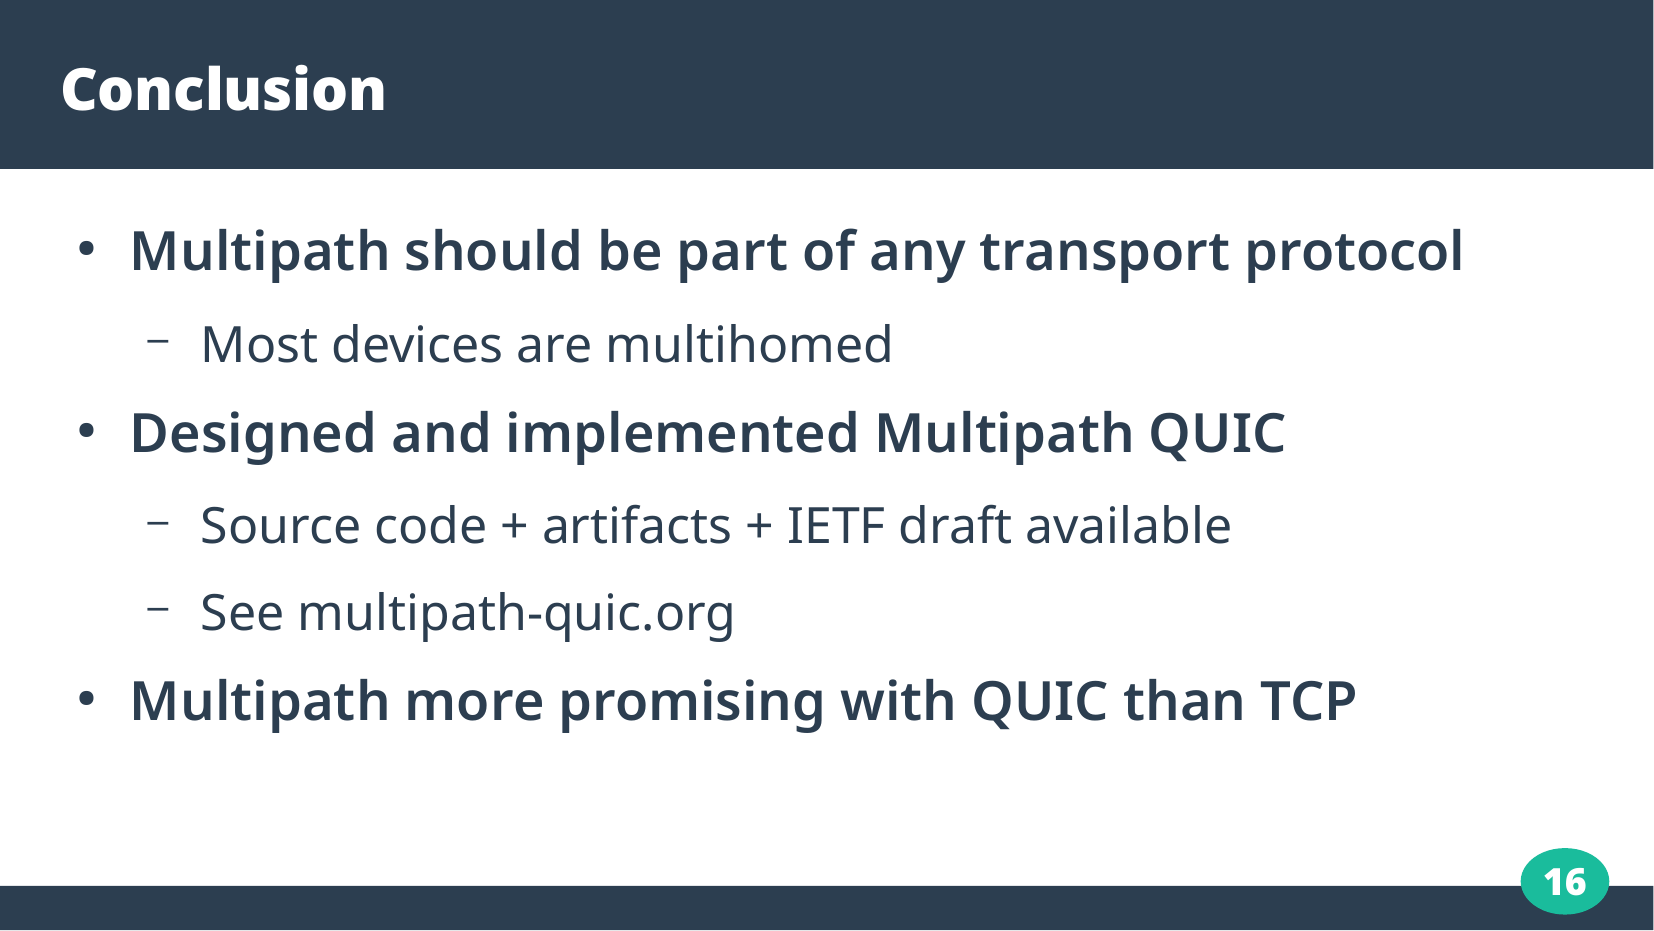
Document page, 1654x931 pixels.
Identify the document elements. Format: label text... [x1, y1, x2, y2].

title Conclusion [60, 28, 1596, 147]
list Multipath should be part of any transport protocol Most devices are multihomed Designed and implemented Multipath QUIC Source code + artifacts + IETF draft available See multipath-quic.org Multipath more promising with QUIC than TCP [59, 212, 1595, 867]
